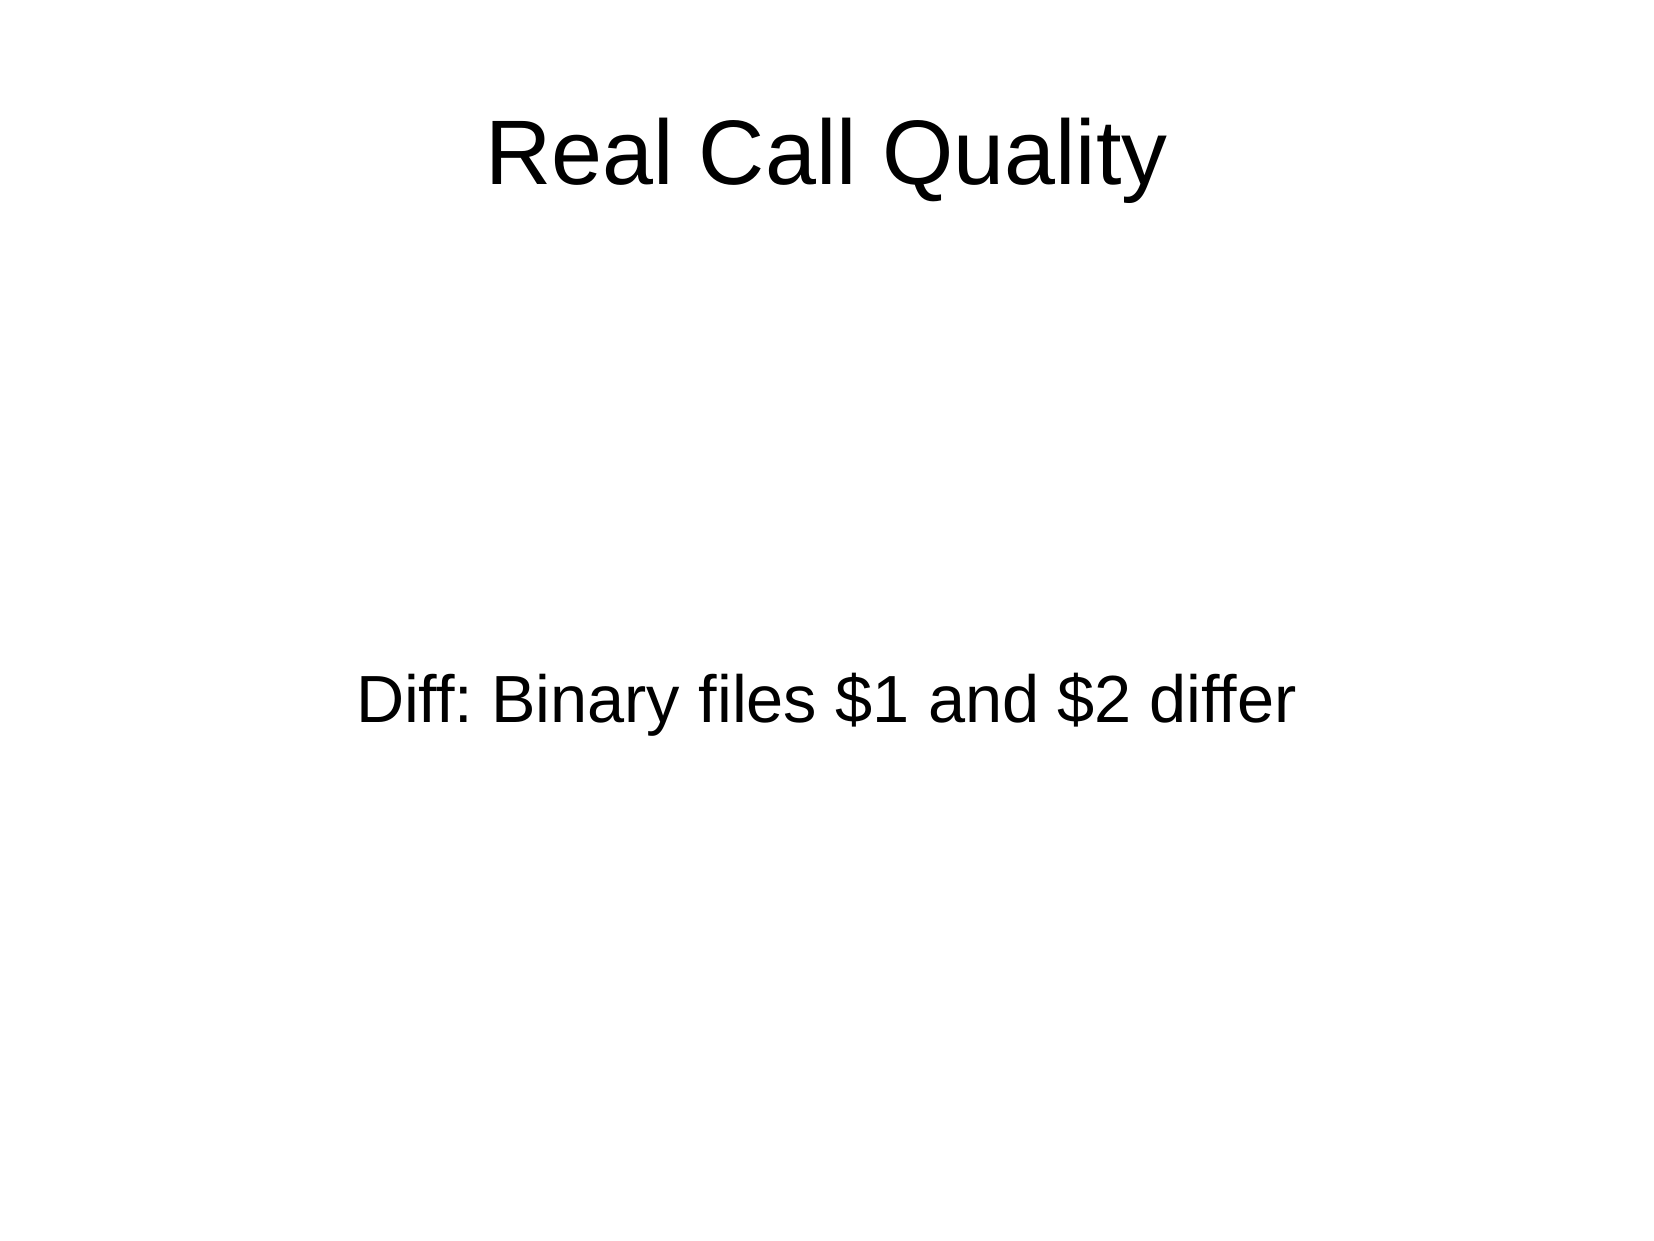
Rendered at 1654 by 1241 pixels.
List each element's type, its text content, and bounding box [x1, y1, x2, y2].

title Real Call Quality [82, 49, 1571, 257]
subtitle Diff: Binary files $1 and $2 differ [82, 297, 1571, 1102]
